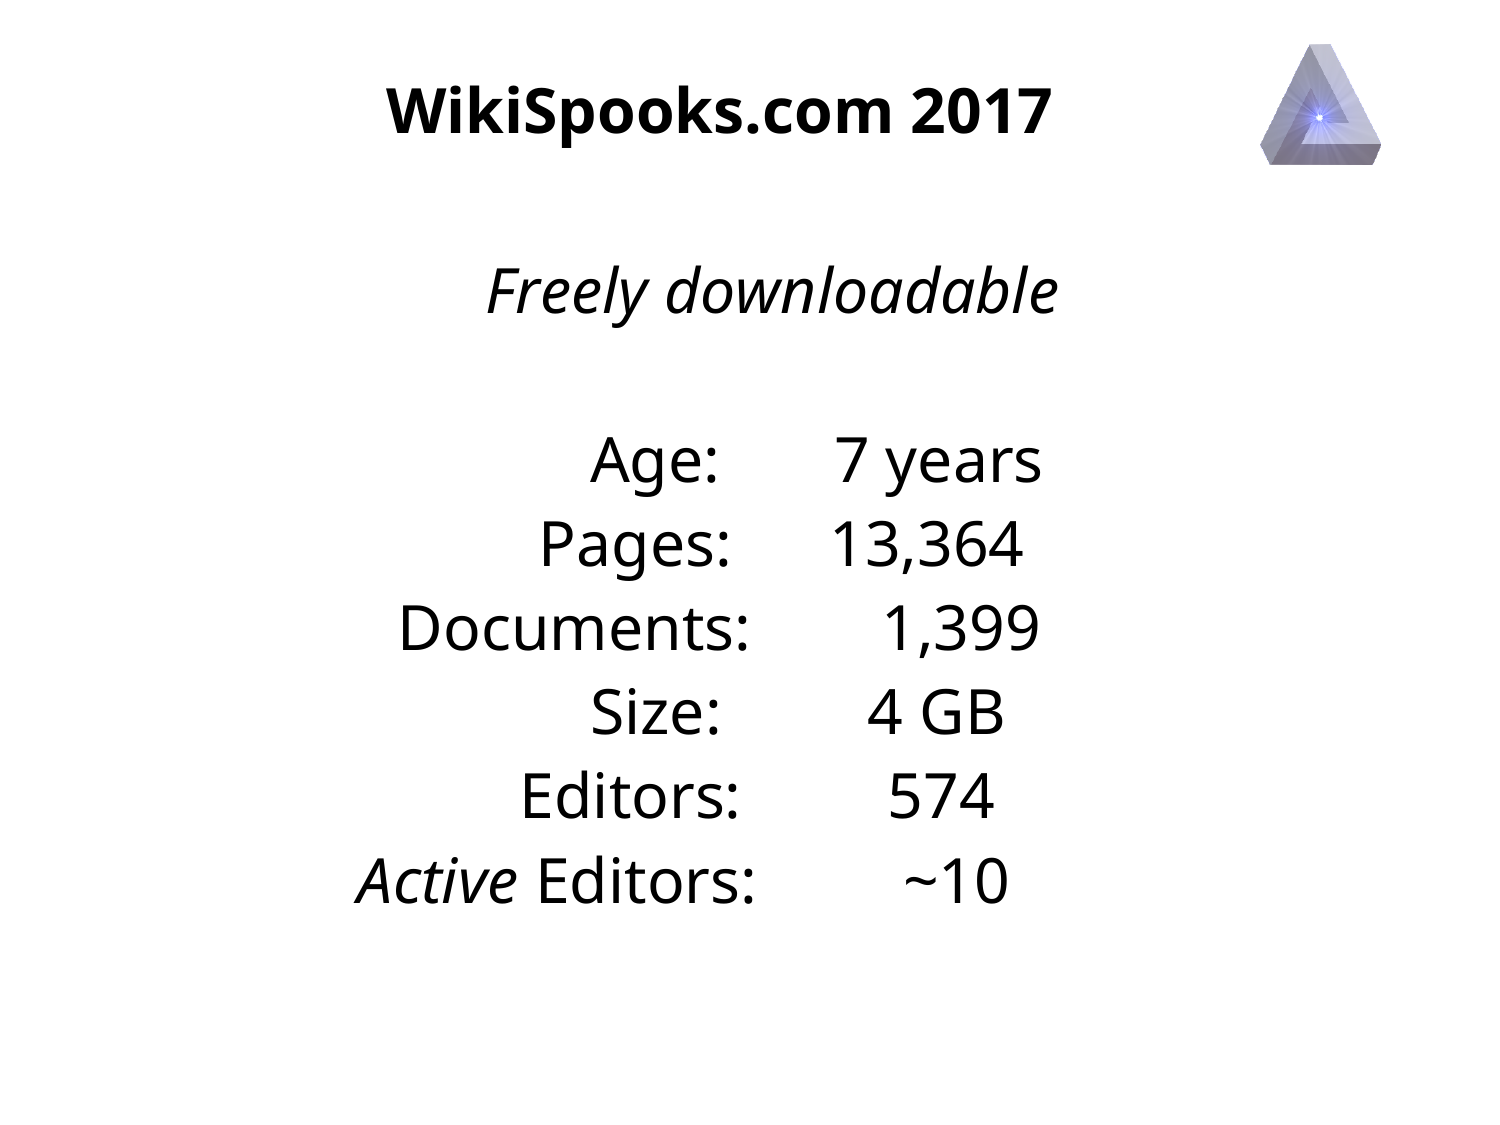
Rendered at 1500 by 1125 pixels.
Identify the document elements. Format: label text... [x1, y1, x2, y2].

text_box Age: 7 years Pages: 13,364 Documents: 1,399 Size: 4 GB Editors: 574 Active Editors: ~10 [146, 419, 1272, 1015]
text_box WikiSpooks.com 2017 [240, 70, 1201, 230]
text_box Freely downloadable [180, 250, 1366, 341]
picture [1260, 44, 1381, 165]
